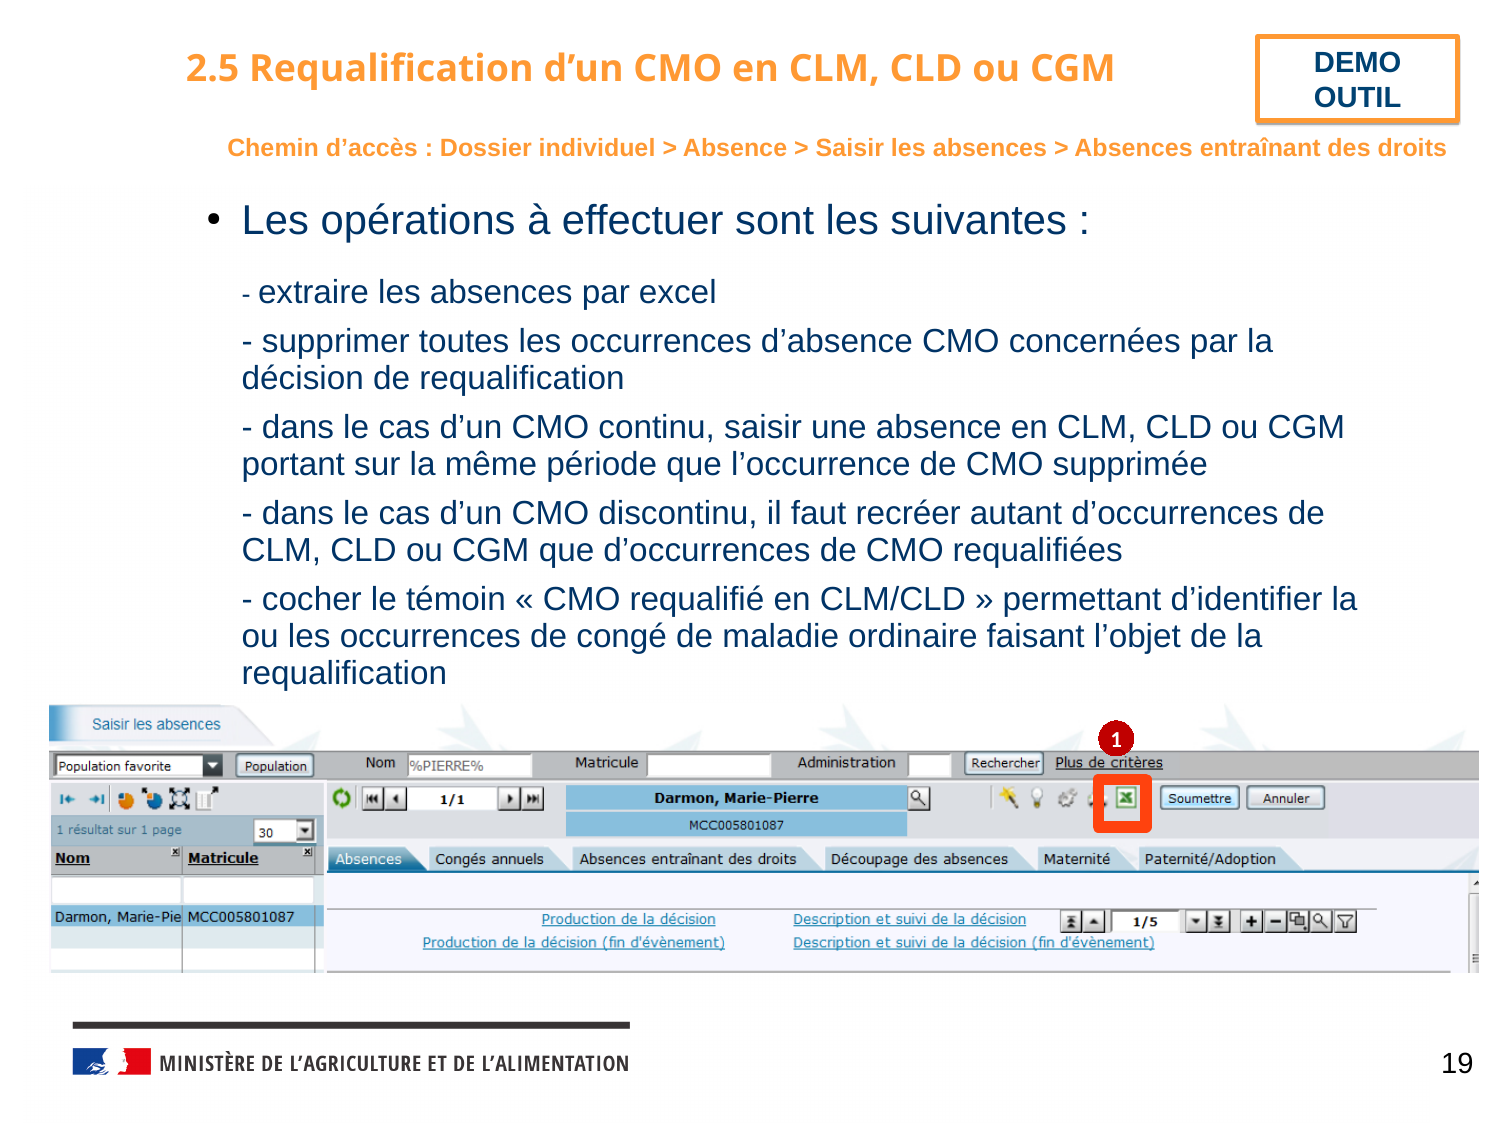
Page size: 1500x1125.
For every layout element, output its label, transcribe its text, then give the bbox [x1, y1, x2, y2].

text_box 1 [1098, 720, 1134, 756]
text_box 2.5 Requalification d’un CMO en CLM, CLD ou CGM [171, 36, 1458, 142]
text_box DEMO OUTIL [1257, 36, 1458, 121]
text_box Les opérations à effectuer sont les suivantes : - extraire les absences par excel - supprimer toutes les occurrences d’absence CMO concernées par la décision de requalification - dans le cas d’un CMO continu, saisir une absence en CLM, CLD ou CGM portant sur la même période que l’occurrence de CMO supprimée - dans le cas d’un CMO discontinu, il faut recréer autant d’occurrences de CLM, CLD ou CGM que d’occurrences de CMO requalifiées - cocher le témoin « CMO requalifié en CLM/CLD » permettant d’identifier la ou les occurrences de congé de maladie ordinaire faisant l’objet de la requalification [191, 189, 1414, 702]
picture [23, 185, 1479, 1123]
text_box Chemin d’accès : Dossier individuel > Absence > Saisir les absences > Absences entraînant des droits [212, 142, 1380, 168]
